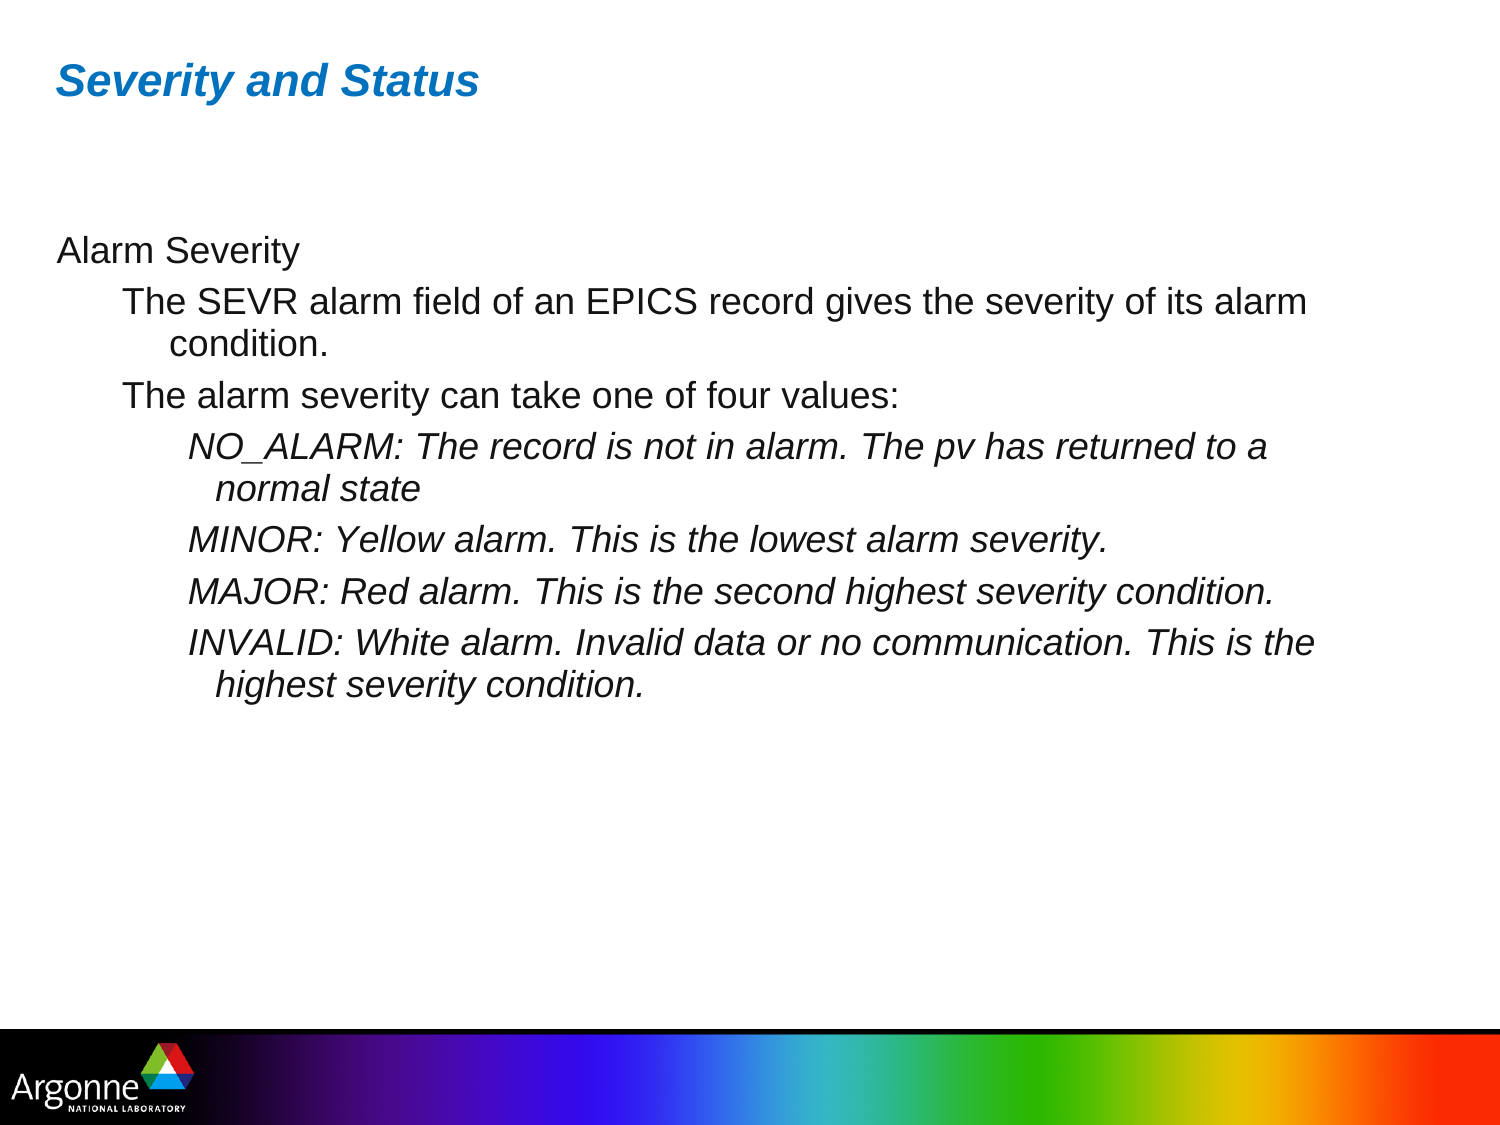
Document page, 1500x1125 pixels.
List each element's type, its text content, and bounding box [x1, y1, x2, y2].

list Alarm Severity The SEVR alarm field of an EPICS record gives the severity of its alarm condition. The alarm severity can take one of four values: NO_ALARM: The record is not in alarm. The pv has returned to a normal state MINOR: Yellow alarm. This is the lowest alarm severity. MAJOR: Red alarm. This is the second highest severity condition. INVALID: White alarm. Invalid data or no communication. This is the highest severity condition. [56, 229, 1359, 973]
picture [0, 1029, 1500, 1125]
title Severity and Status [55, 48, 1361, 118]
